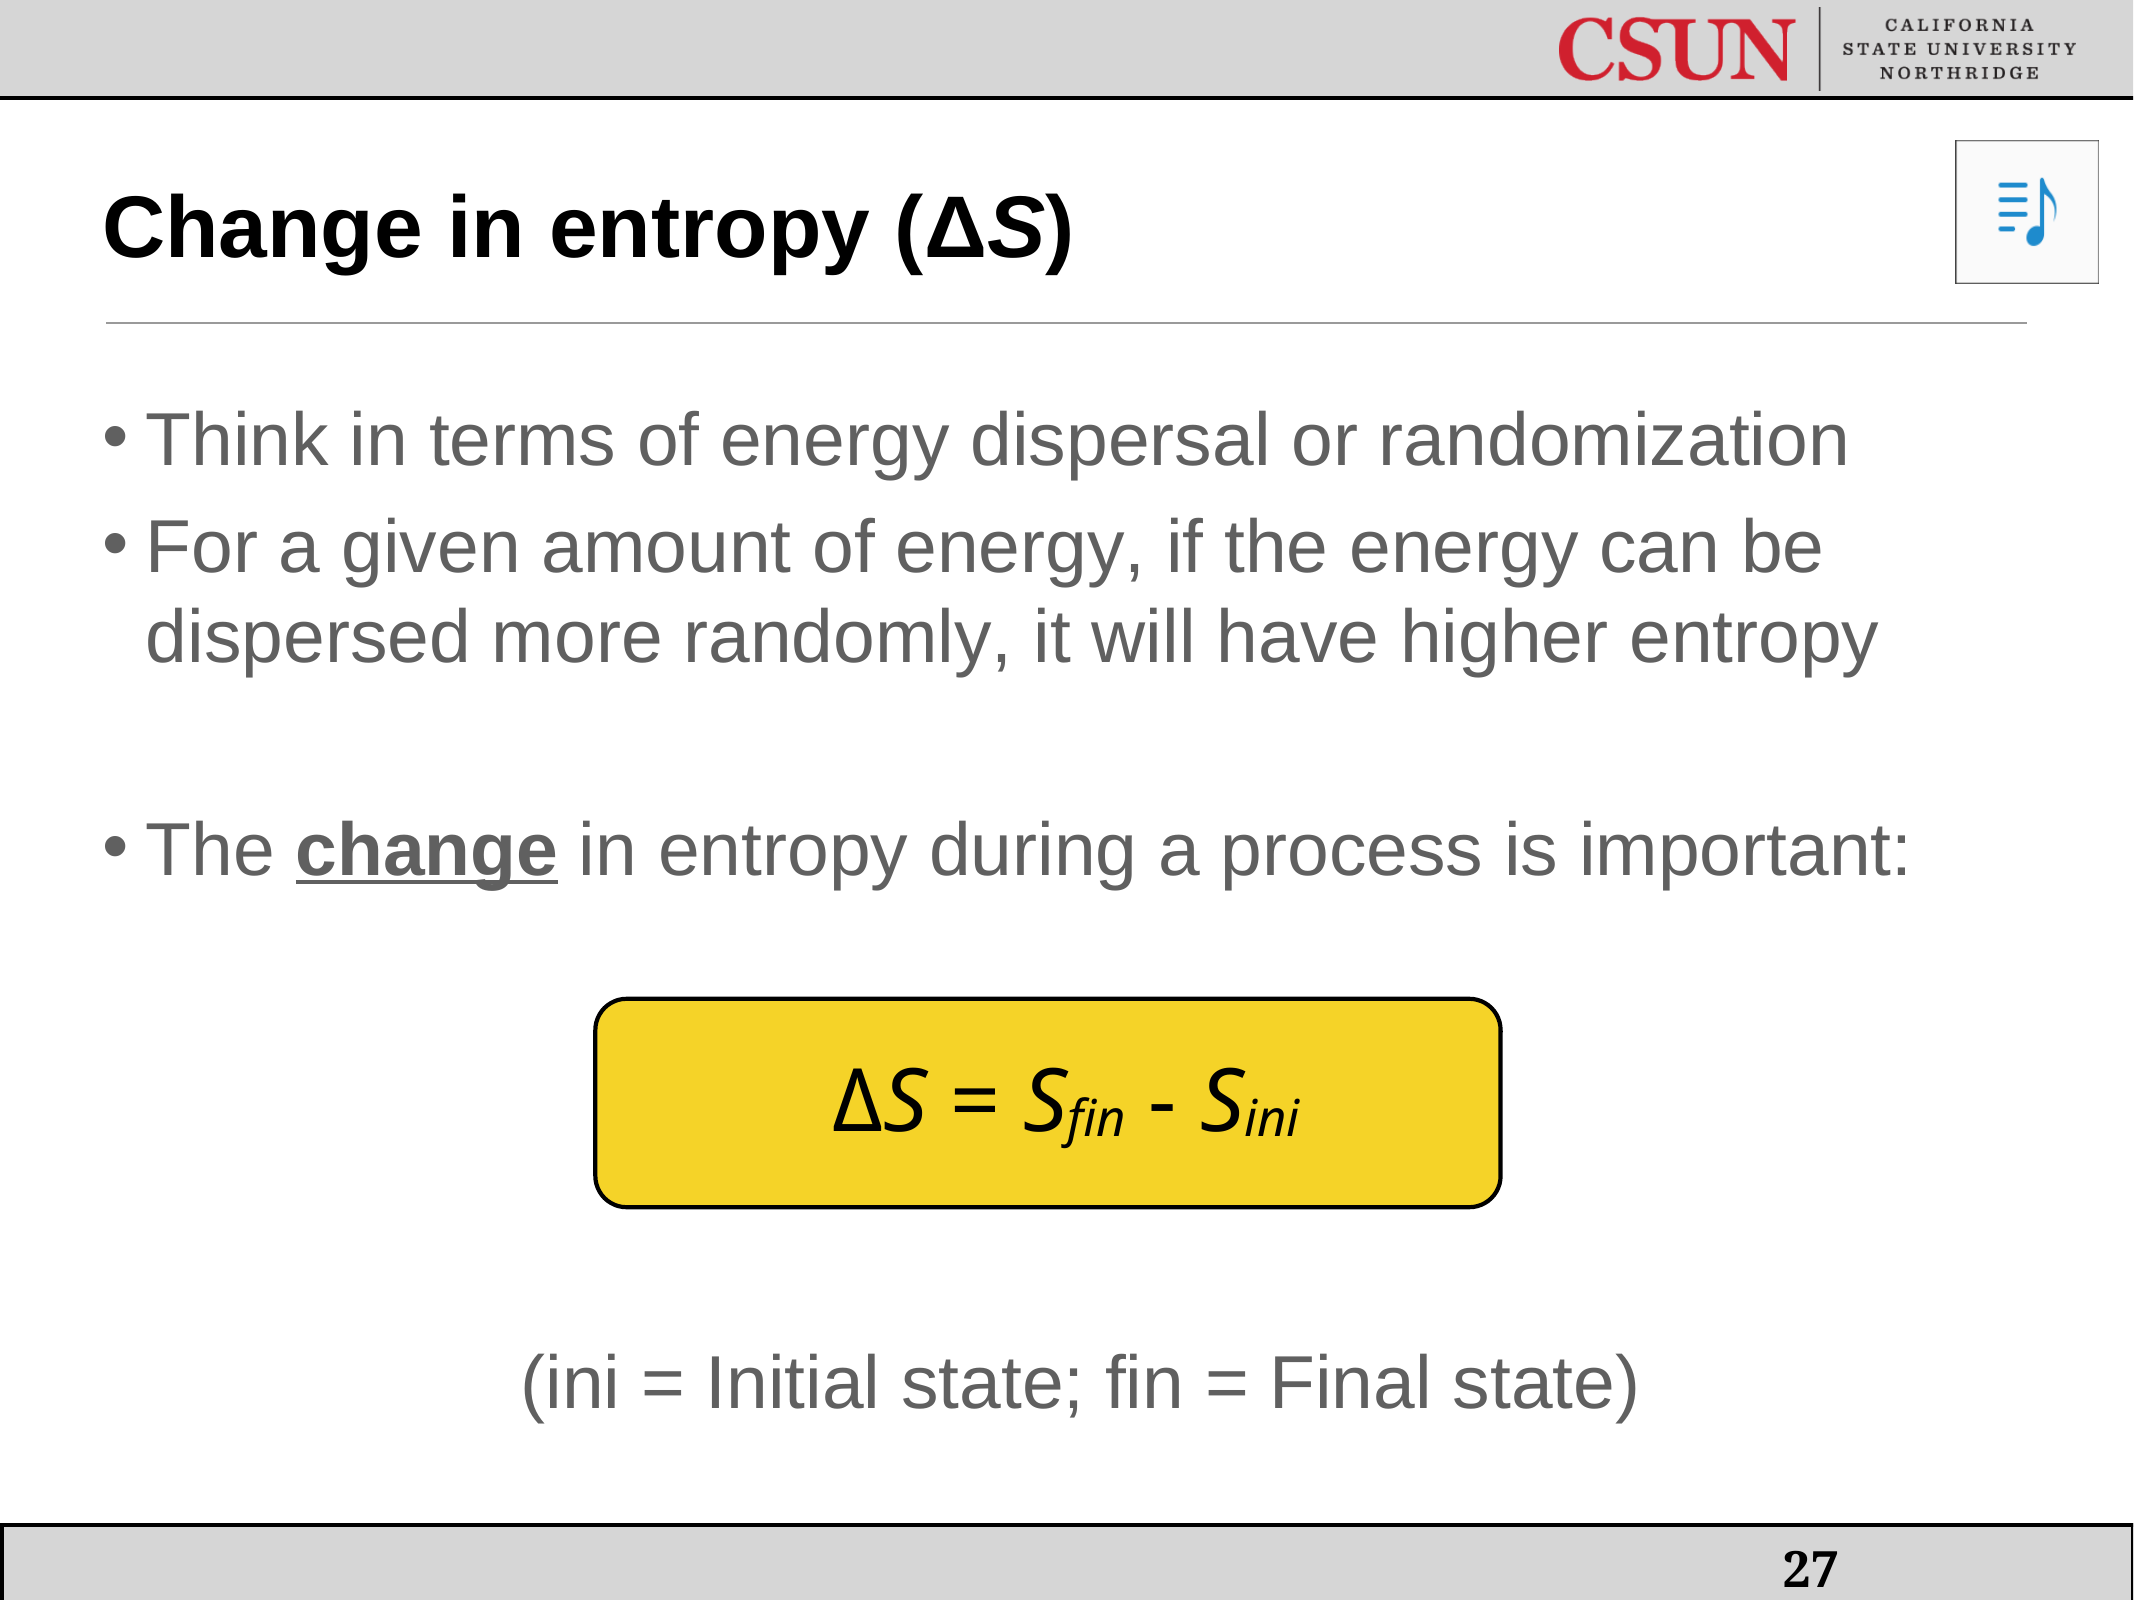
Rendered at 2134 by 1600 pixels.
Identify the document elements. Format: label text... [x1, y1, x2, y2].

text_box ΔS = Sfin - Sini [824, 1035, 1309, 1158]
text_box [1954, 139, 2101, 286]
list Think in terms of energy dispersal or randomization For a given amount of energy, if the energy can be dispersed more randomly, it will have higher entropy The change in entropy during a process is important: (ini = Initial state; fin = Final state) [93, 382, 2040, 1441]
picture [1559, 7, 2076, 91]
title Change in entropy (ΔS) [93, 104, 2040, 284]
